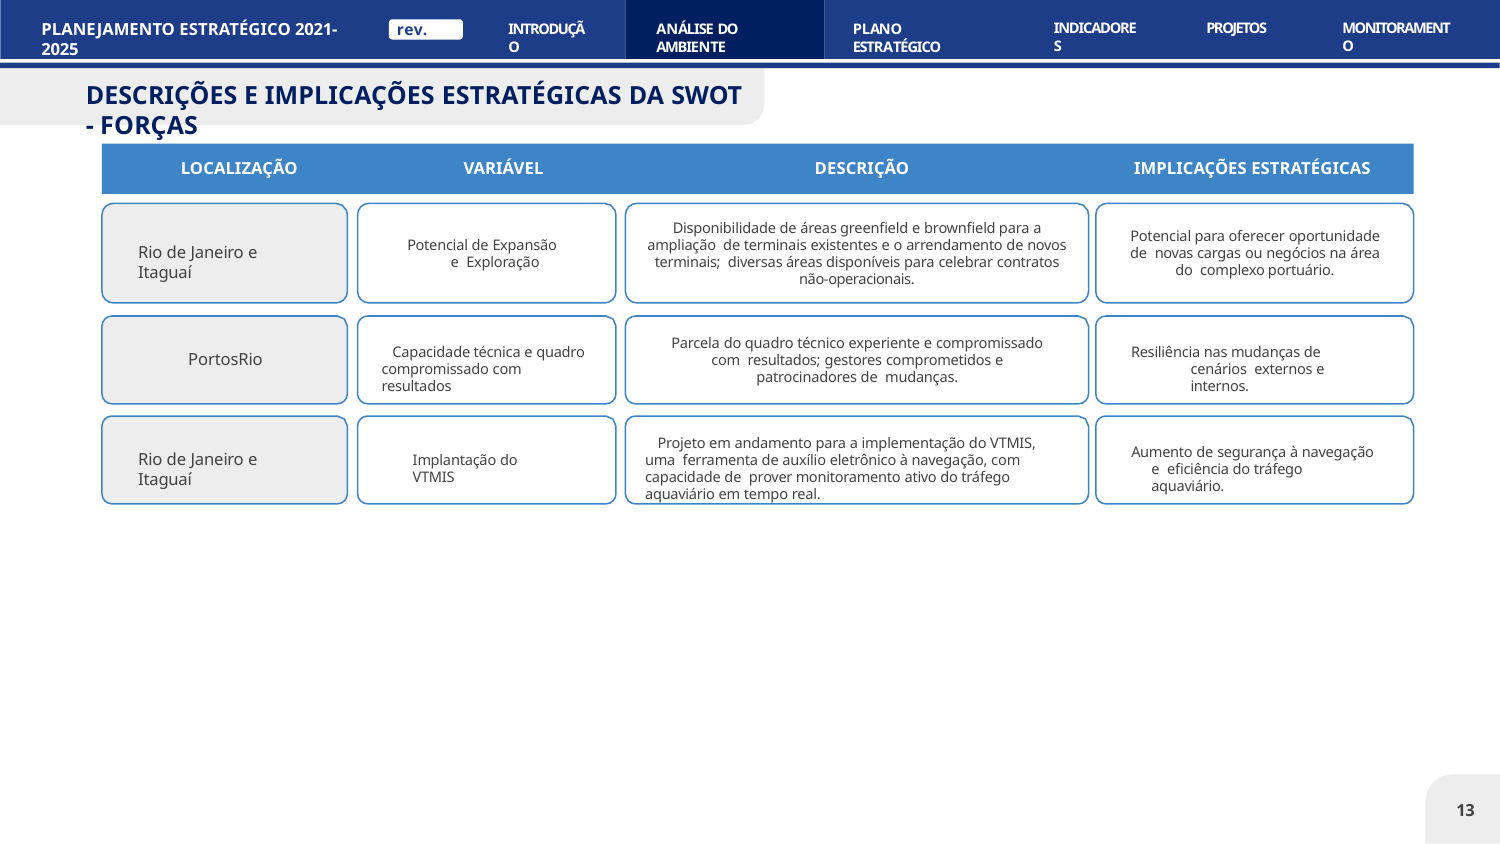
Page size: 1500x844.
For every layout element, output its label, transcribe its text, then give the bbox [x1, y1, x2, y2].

text_box INTRODUÇÃO [506, 17, 589, 40]
text_box Potencial para oferecer oportunidade de novas cargas ou negócios na área do complexo portuário. [1122, 224, 1387, 281]
text_box [103, 317, 346, 403]
text_box [119, 119, 128, 126]
text_box Implantação do VTMIS [410, 448, 563, 471]
text_box Potencial de Expansão e Exploração [405, 233, 568, 273]
text_box [103, 205, 346, 302]
text_box PortosRio [186, 347, 264, 372]
text_box [103, 417, 346, 503]
text_box Resiliência nas mudanças de cenários externos e internos. [1129, 340, 1381, 379]
text_box Disponibilidade de áreas greenﬁeld e brownﬁeld para a ampliação de terminais existentes e o arrendamento de novos terminais; diversas áreas disponíveis para celebrar contratos não-operacionais. [642, 216, 1071, 290]
text_box Capacidade técnica e quadro compromissado com resultados [379, 340, 594, 379]
text_box LOCALIZAÇÃO VARIÁVEL DESCRIÇÃO IMPLICAÇÕES ESTRATÉGICAS [101, 143, 1414, 194]
text_box DESCRIÇÕES E IMPLICAÇÕES ESTRATÉGICAS DA SWOT - FORÇAS [83, 77, 749, 112]
text_box Projeto em andamento para a implementação do VTMIS, uma ferramenta de auxílio eletrônico à navegação, com capacidade de prover monitoramento ativo do tráfego aquaviário em tempo real. [643, 431, 1071, 488]
text_box [1425, 774, 1500, 844]
text_box PROJETOS [1204, 16, 1272, 39]
text_box PLANEJAMENTO ESTRATÉGICO 2021-2025 [39, 16, 374, 41]
text_box INDICADORES [1051, 16, 1137, 39]
text_box MONITORAMENTO [1340, 16, 1453, 39]
text_box Parcela do quadro técnico experiente e compromissado com resultados; gestores comprometidos e patrocinadores de mudanças. [658, 331, 1056, 388]
text_box [0, 62, 1500, 126]
text_box 11 [1450, 799, 1480, 823]
text_box PLANO ESTRATÉGICO [850, 17, 982, 40]
text_box Rio de Janeiro e Itaguaí [136, 240, 314, 265]
text_box rev. 2022 [394, 17, 457, 41]
text_box Rio de Janeiro e Itaguaí [136, 447, 314, 472]
text_box Aumento de segurança à navegação e eﬁciência do tráfego aquaviário. [1129, 440, 1380, 479]
text_box [0, 0, 1500, 59]
text_box ANÁLISE DO AMBIENTE [654, 17, 796, 40]
